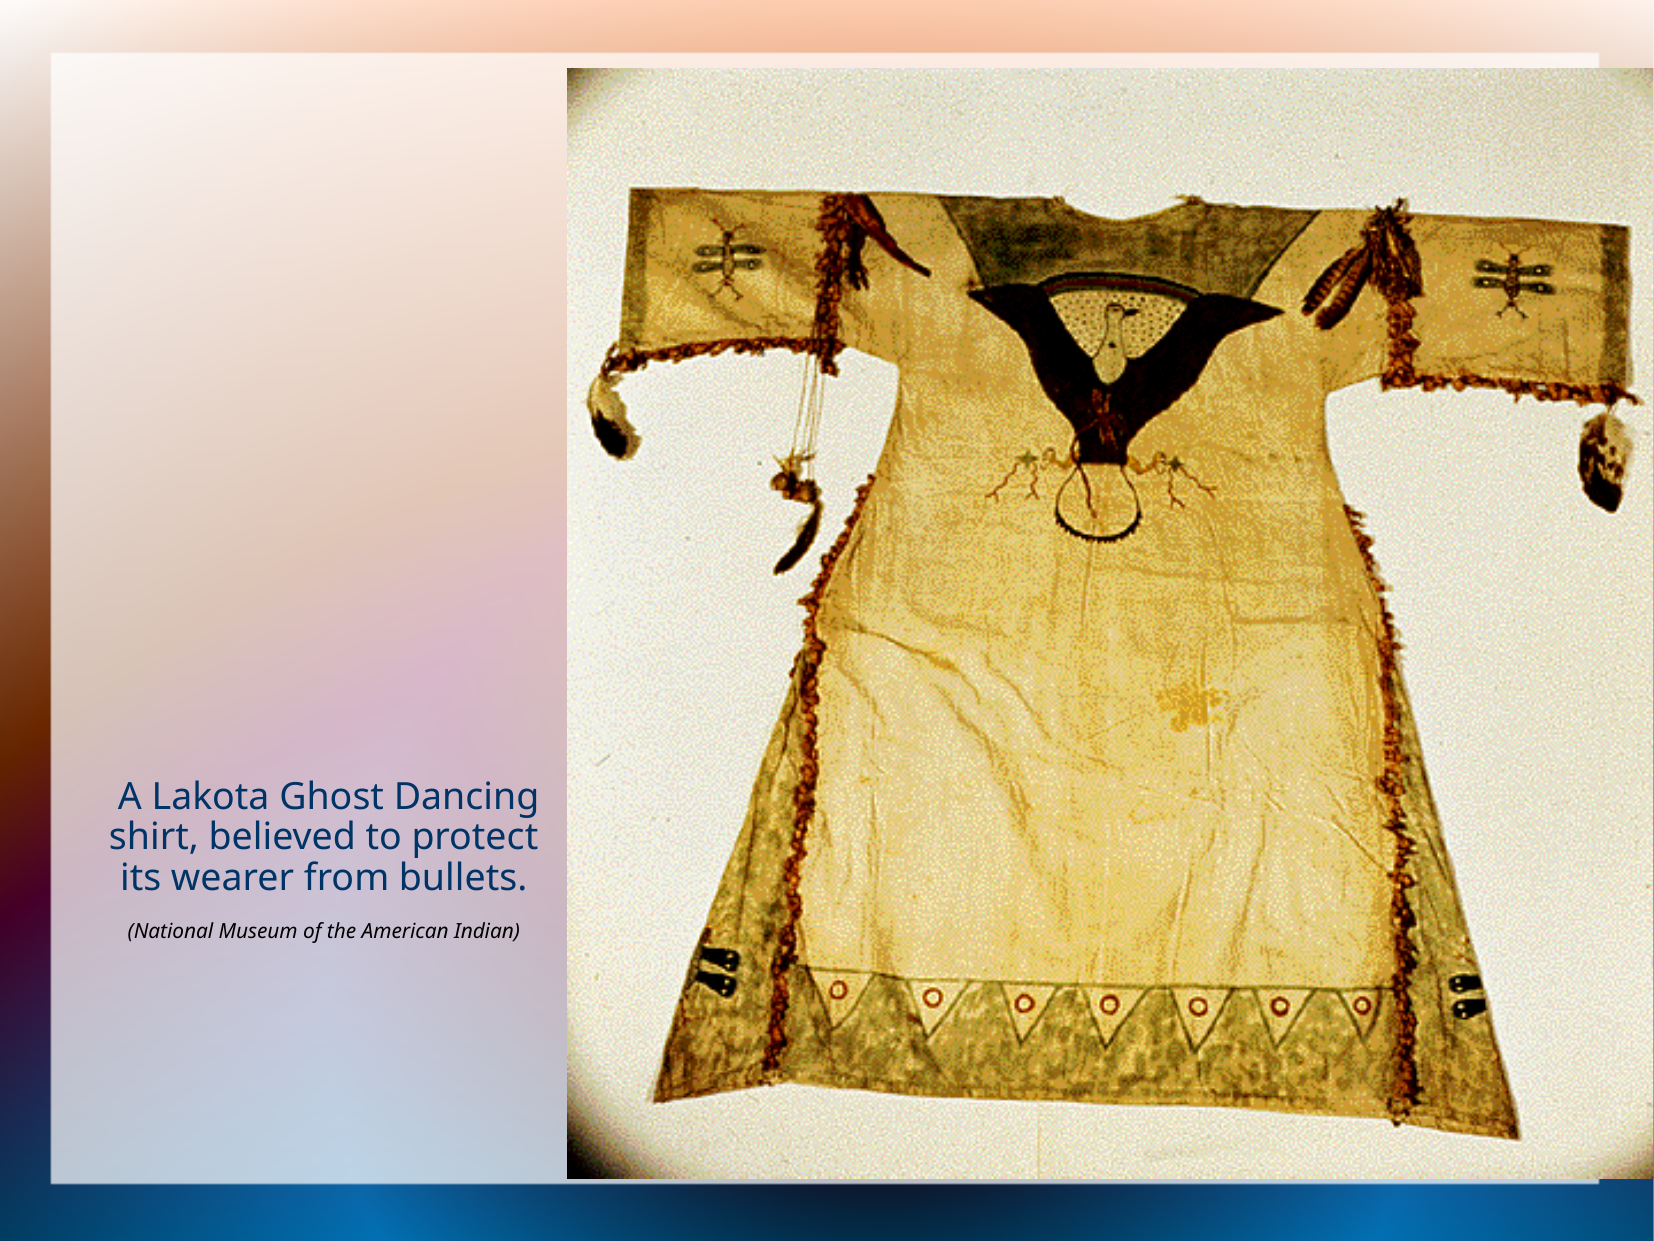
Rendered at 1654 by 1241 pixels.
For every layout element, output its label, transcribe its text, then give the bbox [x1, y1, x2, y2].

title A Lakota Ghost Dancing shirt, believed to protect its wearer from bullets. (National Museum of the American Indian) [82, 41, 565, 951]
picture [0, 0, 1654, 1241]
